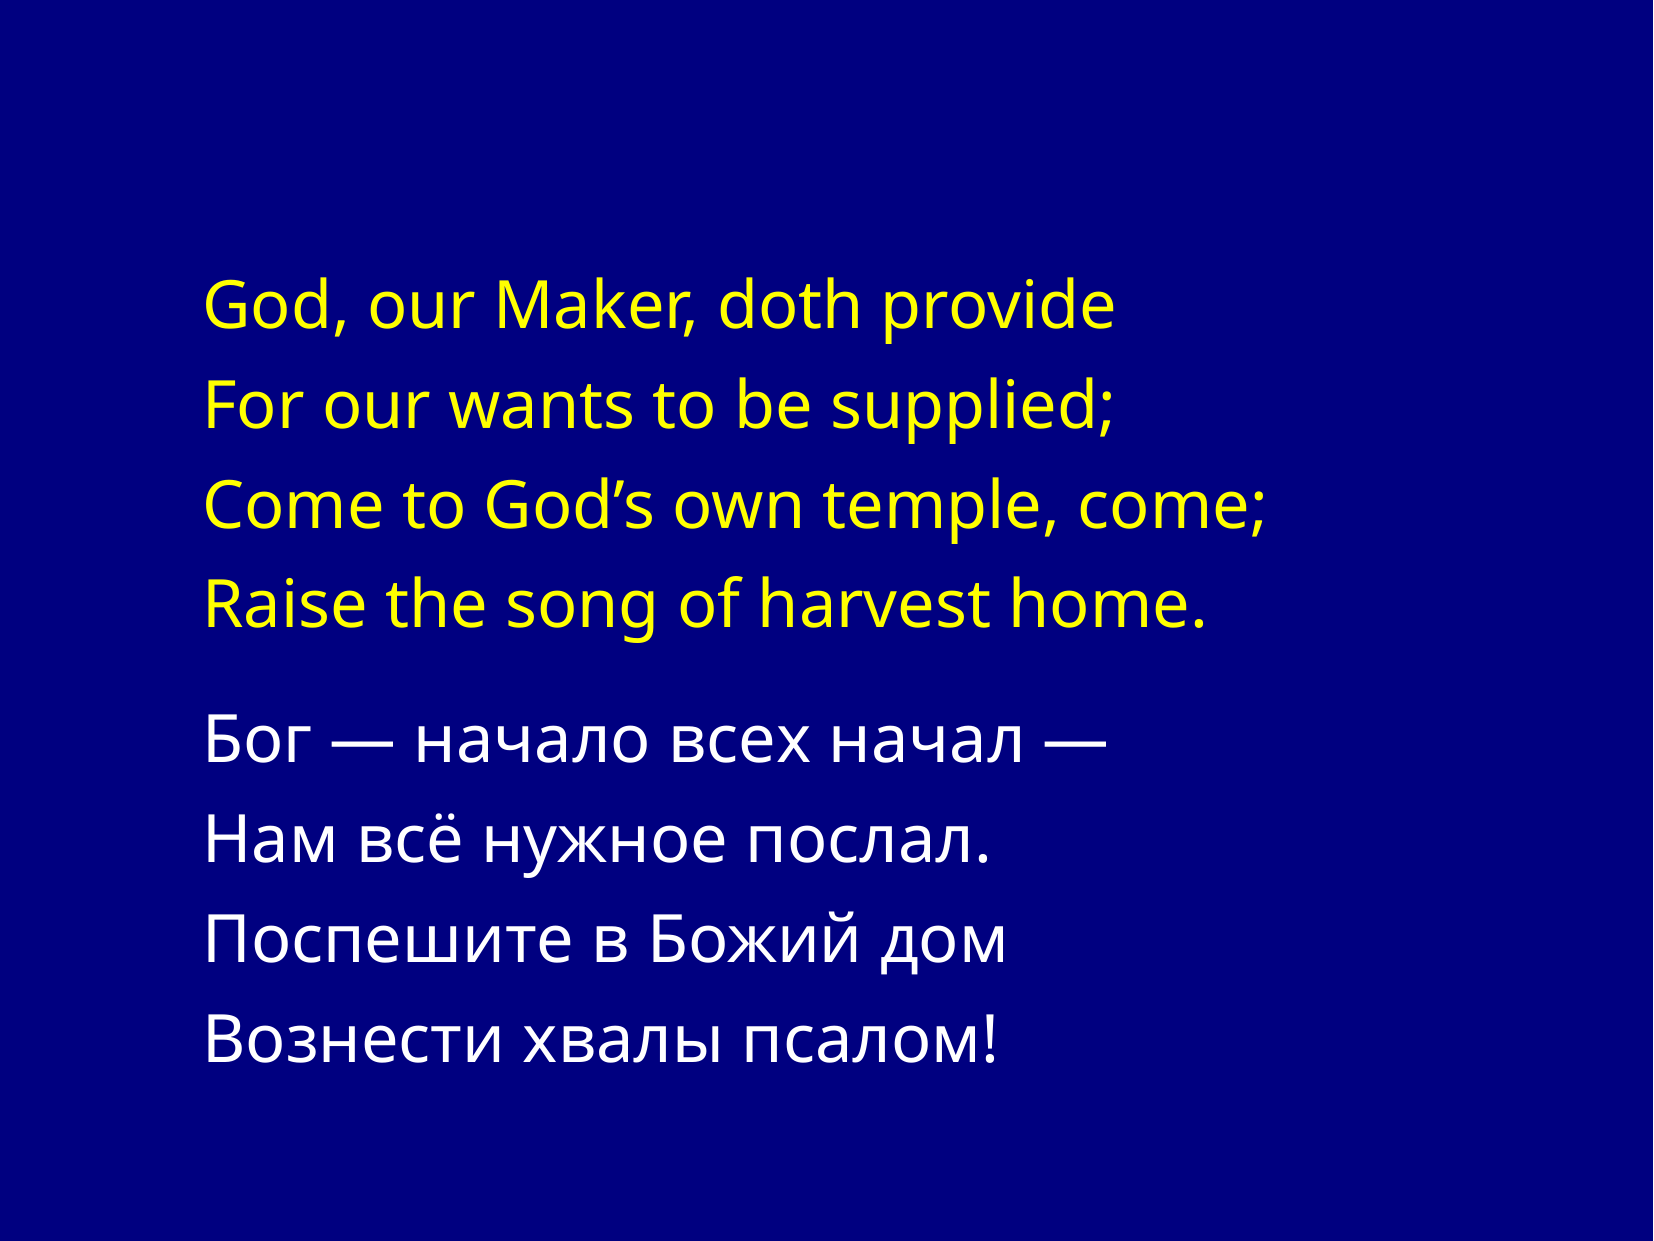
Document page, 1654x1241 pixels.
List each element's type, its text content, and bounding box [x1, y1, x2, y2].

text_box Бог — начало всех начал — Нам всё нужное послал. Поспешите в Божий дом Вознести хвалы псалом! [75, 675, 1576, 1163]
text_box God, our Maker, doth provide For our wants to be supplied; Come to God’s own temple, come; Raise the song of harvest home. [75, 150, 1576, 638]
